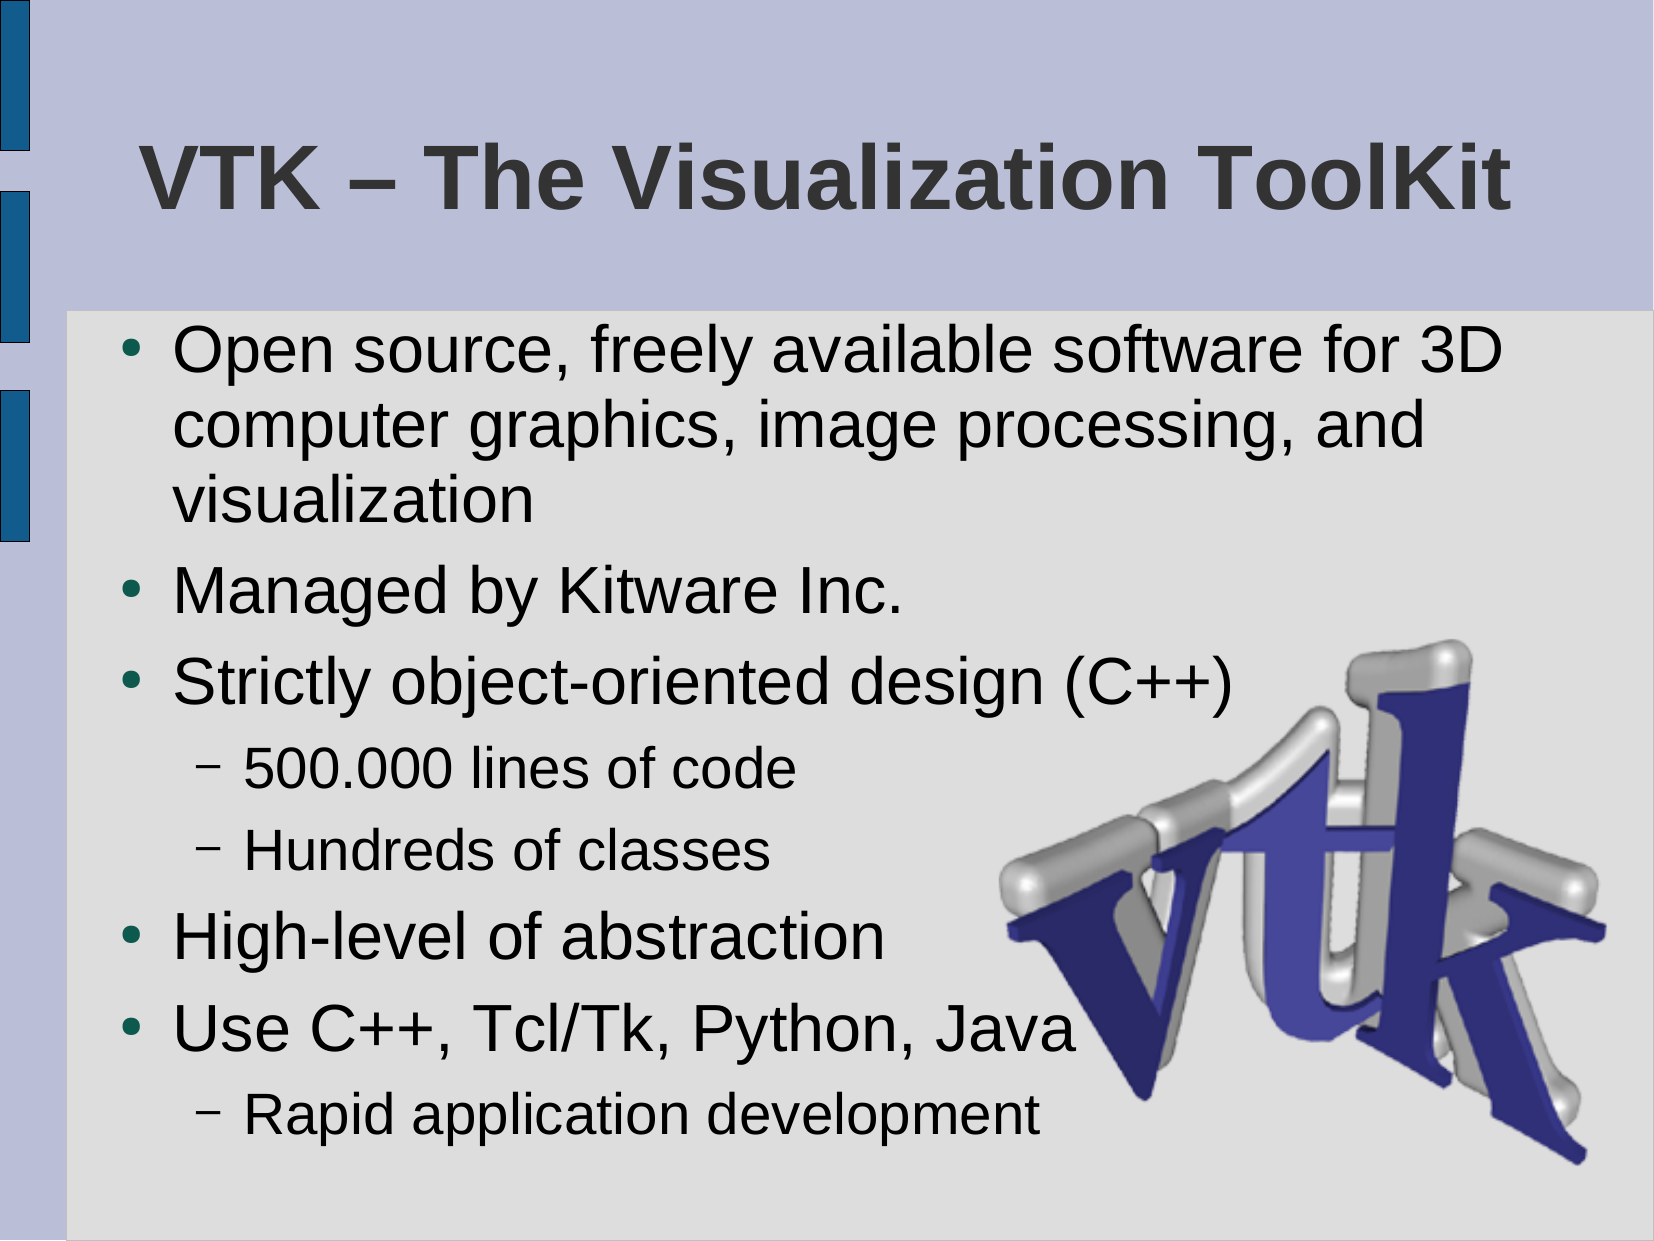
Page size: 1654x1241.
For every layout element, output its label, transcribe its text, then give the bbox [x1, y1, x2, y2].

title VTK – The Visualization ToolKit [82, 52, 1571, 304]
list Open source, freely available software for 3D computer graphics, image processing, and visualization Managed by Kitware Inc. Strictly object-oriented design (C++) 500.000 lines of code Hundreds of classes High-level of abstraction Use C++, Tcl/Tk, Python, Java Rapid application development [86, 304, 1576, 1201]
picture [975, 637, 1625, 1171]
